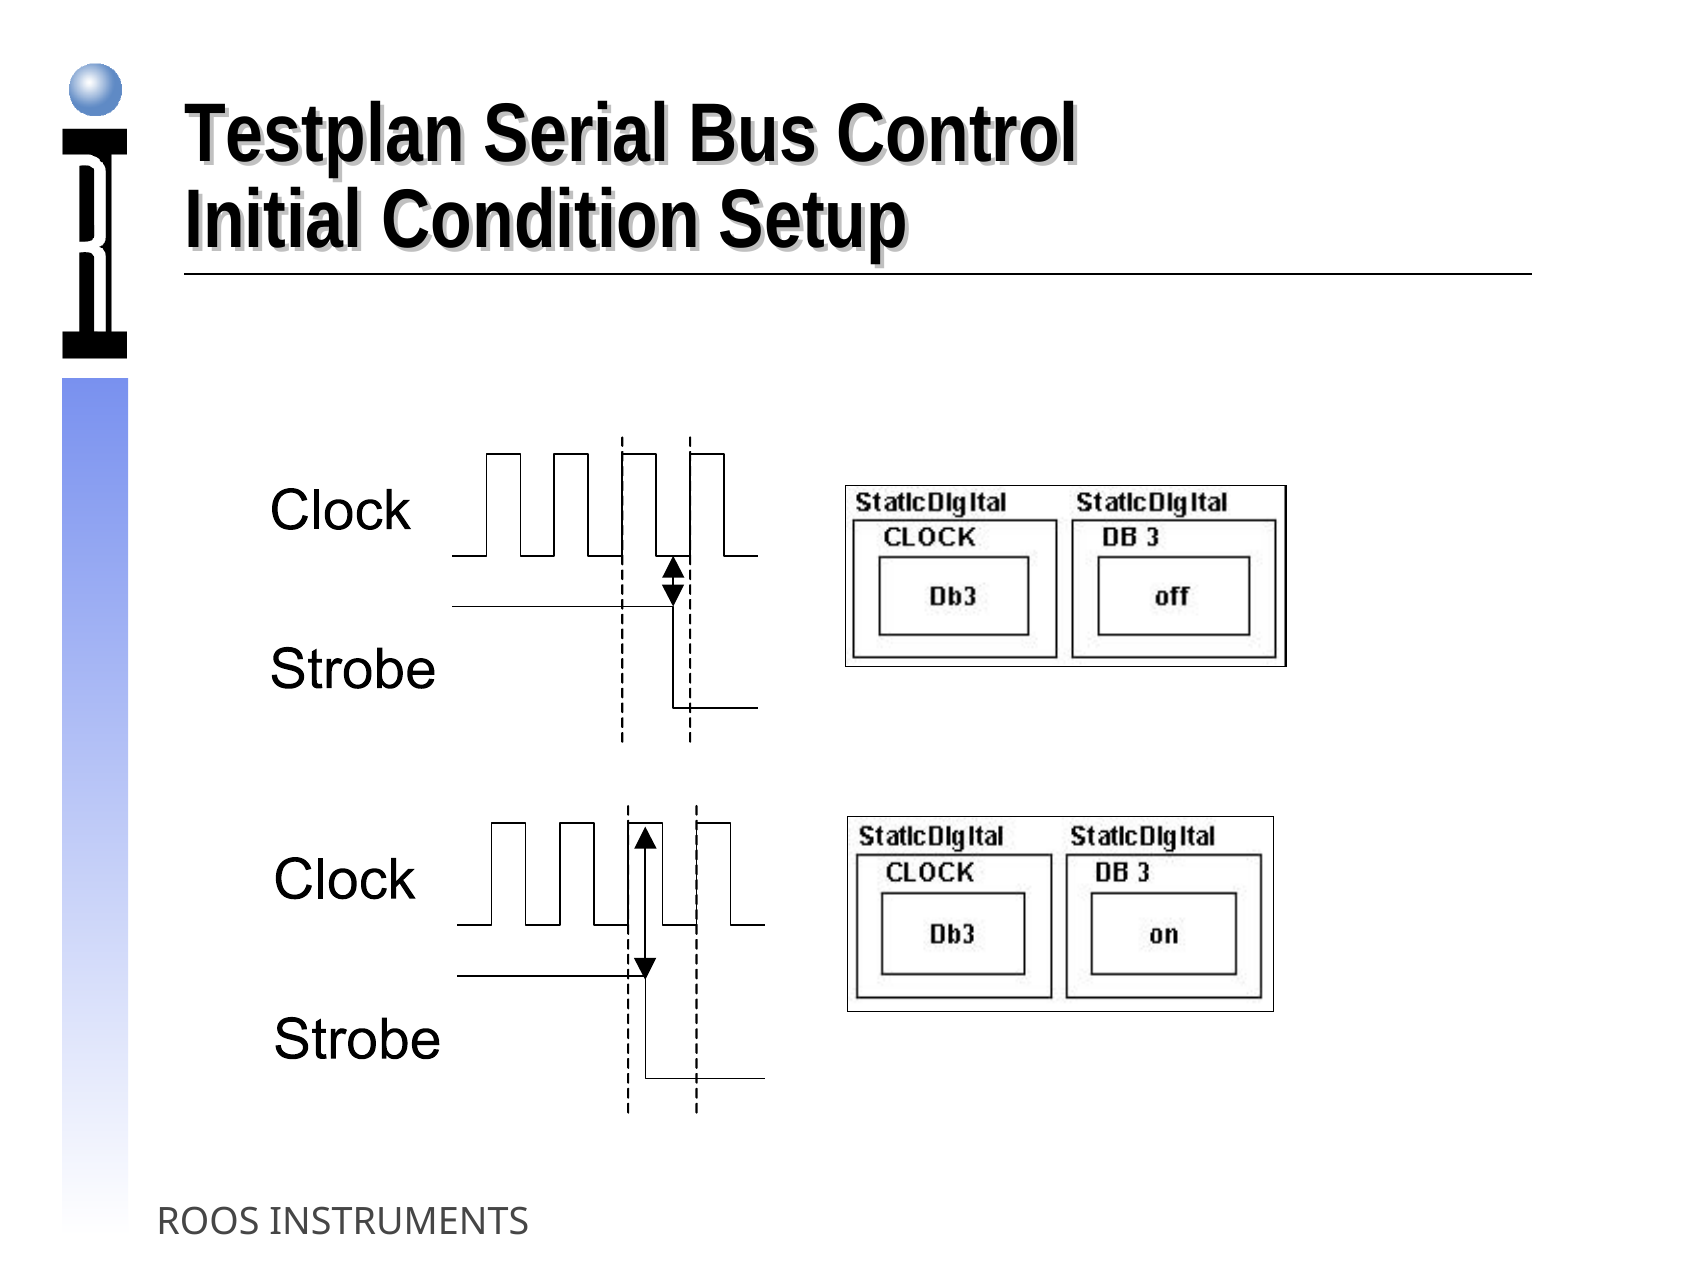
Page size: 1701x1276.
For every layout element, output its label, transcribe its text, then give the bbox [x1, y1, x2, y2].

text_box [662, 555, 685, 578]
text_box [328, 868, 357, 900]
text_box [308, 648, 323, 689]
text_box [386, 488, 412, 530]
text_box [634, 826, 657, 849]
text_box [271, 646, 305, 689]
text_box [326, 658, 343, 689]
text_box [661, 584, 685, 607]
text_box [361, 868, 387, 900]
text_box [633, 957, 657, 980]
text_box [312, 1018, 327, 1059]
text_box [275, 1016, 309, 1060]
text_box [381, 1017, 408, 1060]
text_box [330, 1028, 347, 1059]
text_box Testplan Serial Bus Control Initial Condition Setup [184, 92, 1539, 274]
text_box [324, 499, 353, 530]
picture [845, 485, 1287, 667]
text_box [314, 489, 319, 529]
text_box [407, 658, 435, 689]
picture [847, 816, 1274, 1012]
text_box [343, 658, 372, 689]
text_box [391, 857, 416, 899]
text_box [272, 488, 308, 530]
text_box [348, 1028, 376, 1060]
text_box [411, 1028, 440, 1060]
text_box [356, 499, 383, 530]
text_box [275, 857, 312, 900]
text_box [318, 858, 323, 899]
text_box [377, 647, 403, 689]
